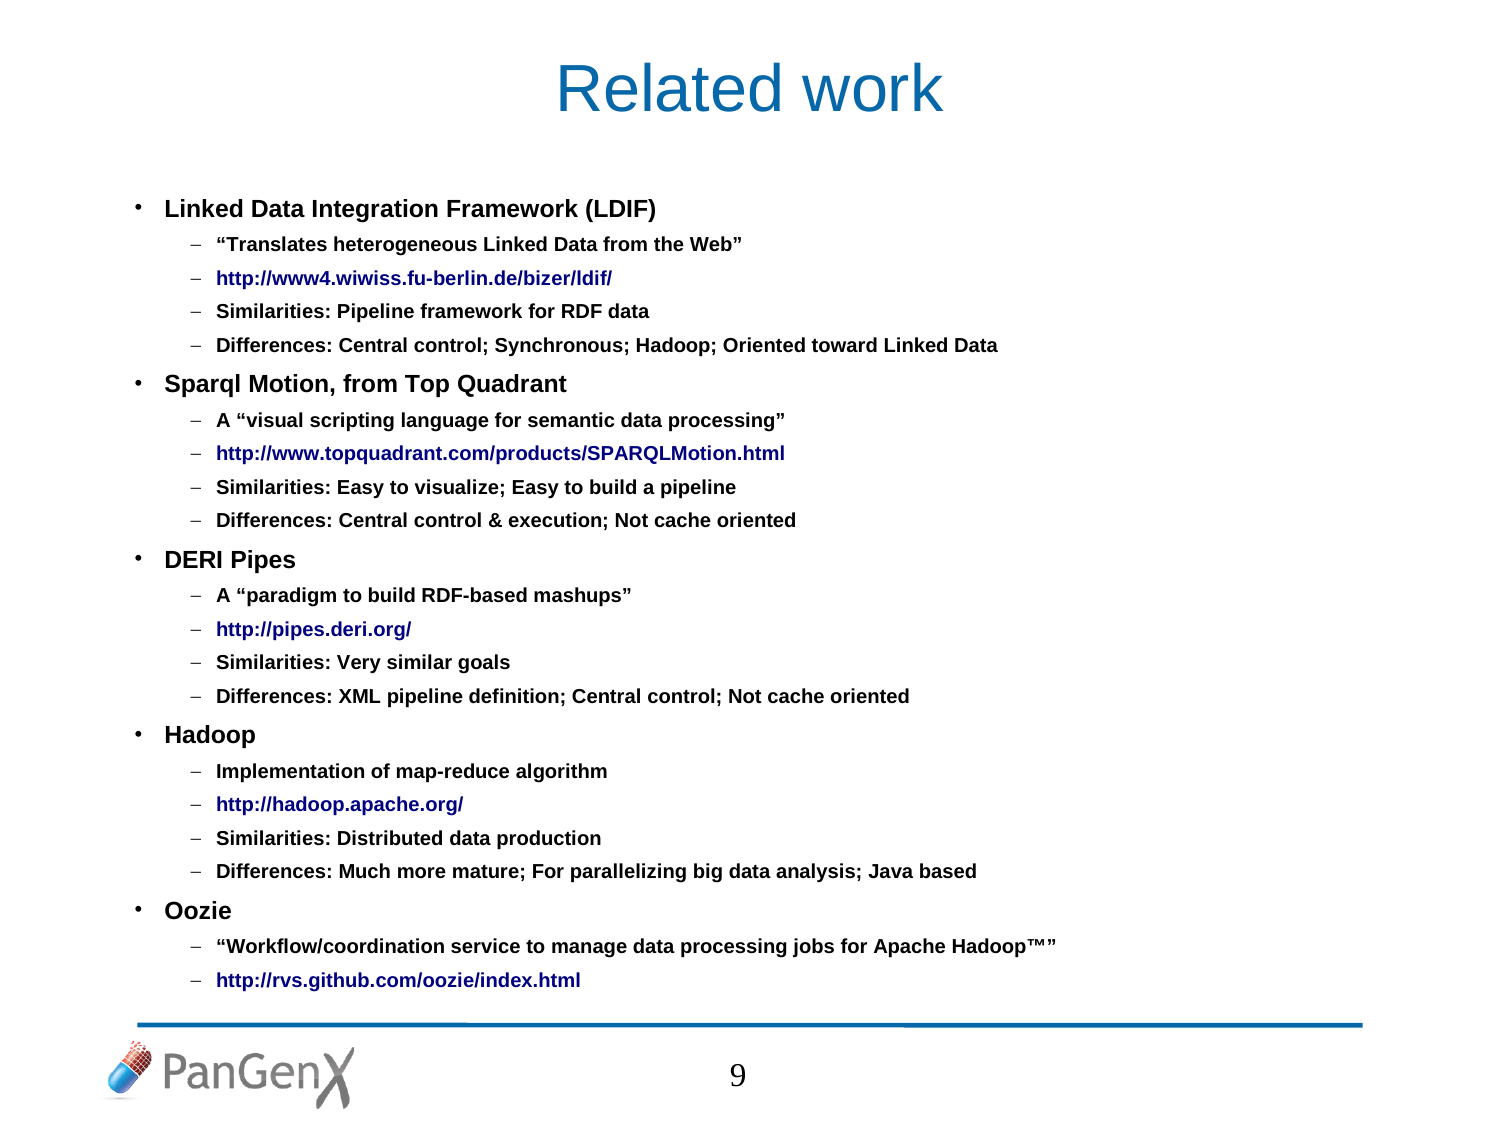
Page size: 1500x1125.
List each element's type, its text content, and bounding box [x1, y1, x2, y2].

title Related work [0, 6, 1500, 149]
picture [89, 1041, 354, 1109]
list Linked Data Integration Framework (LDIF) “Translates heterogeneous Linked Data from the Web” http://www4.wiwiss.fu-berlin.de/bizer/ldif/ Similarities: Pipeline framework for RDF data Differences: Central control; Synchronous; Hadoop; Oriented toward Linked Data Sparql Motion, from Top Quadrant A “visual scripting language for semantic data processing” http://www.topquadrant.com/products/SPARQLMotion.html Similarities: Easy to visualize; Easy to build a pipeline Differences: Central control & execution; Not cache oriented DERI Pipes A “paradigm to build RDF-based mashups” http://pipes.deri.org/ Similarities: Very similar goals Differences: XML pipeline definition; Central control; Not cache oriented Hadoop Implementation of map-reduce algorithm http://hadoop.apache.org/ Similarities: Distributed data production Differences: Much more mature; For parallelizing big data analysis; Java based Oozie “Workflow/coordination service to manage data processing jobs for Apache Hadoop™” http://rvs.github.com/oozie/index.html [115, 179, 1387, 1005]
